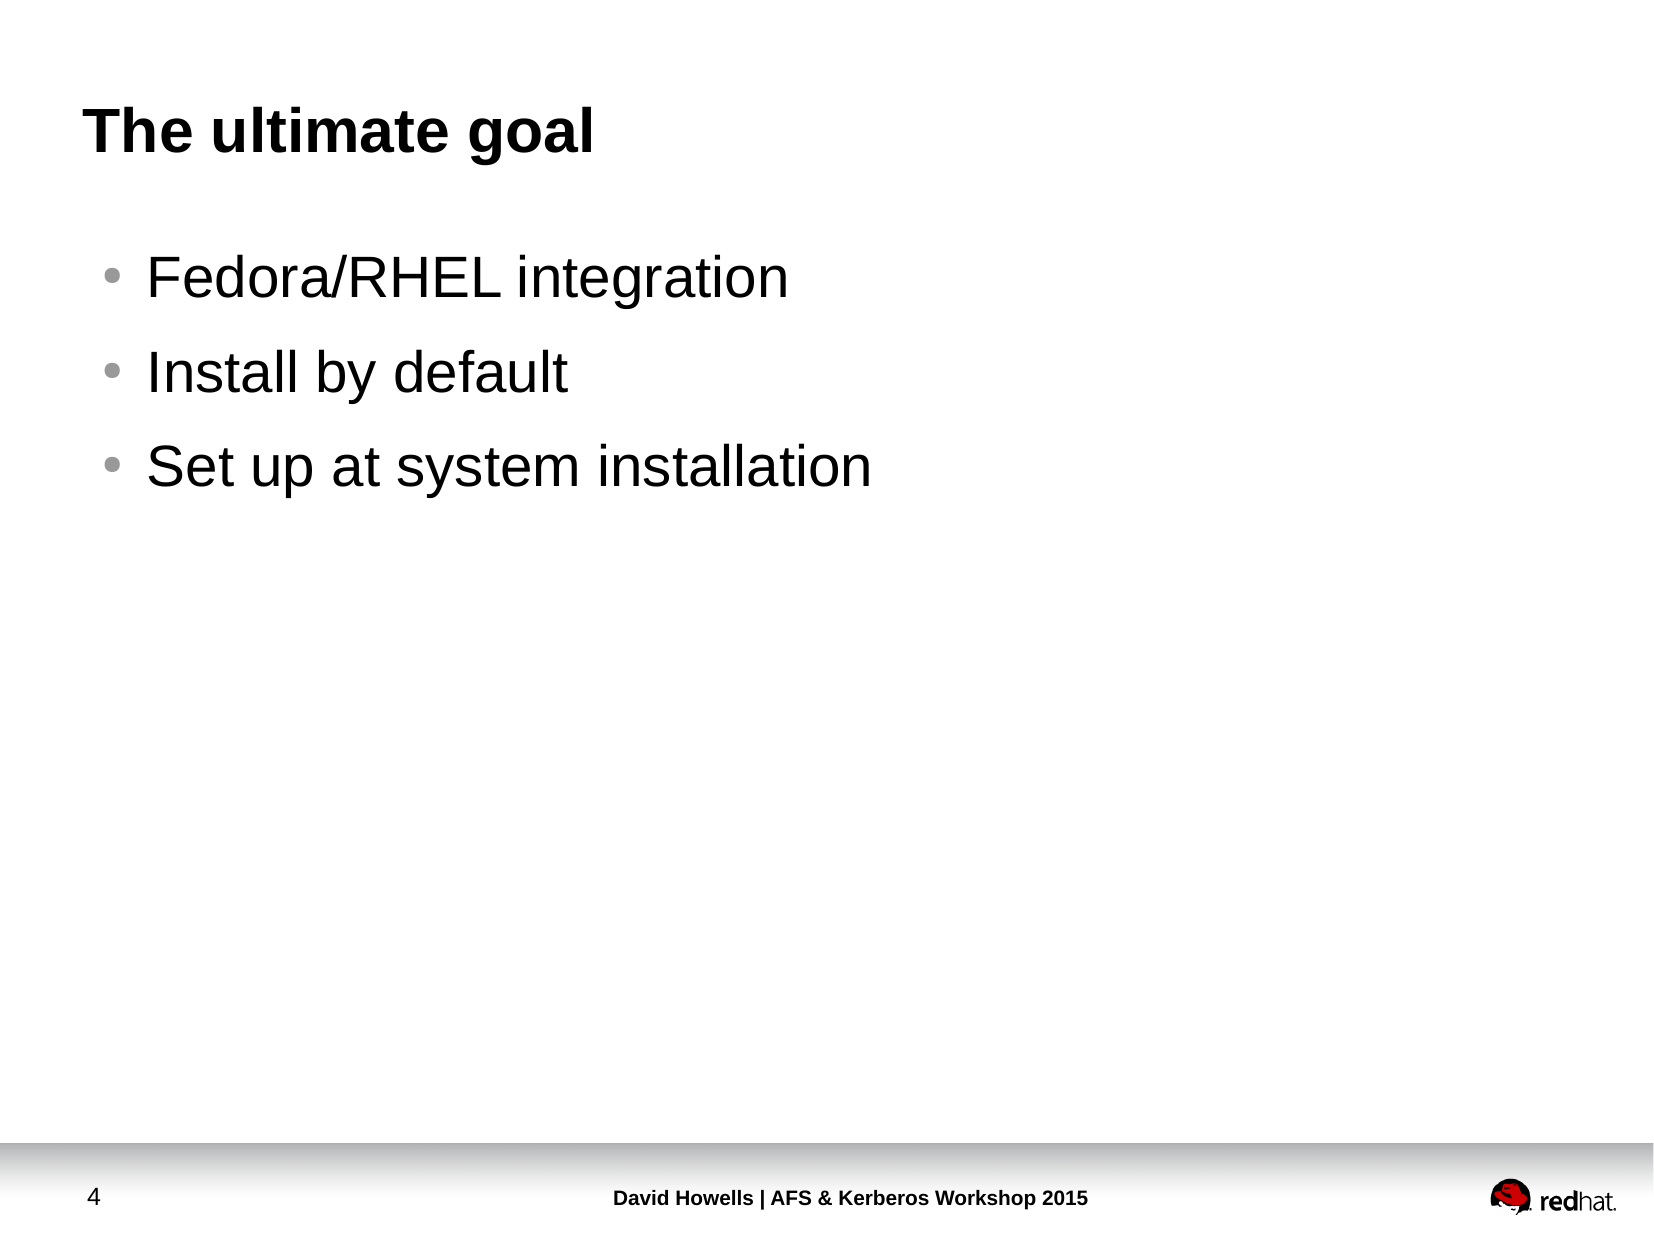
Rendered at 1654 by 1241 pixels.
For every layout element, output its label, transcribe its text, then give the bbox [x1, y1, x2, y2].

picture [0, 1143, 1654, 1241]
list Fedora/RHEL integration Install by default Set up at system installation [86, 244, 1576, 1039]
title The ultimate goal [82, 37, 1571, 226]
